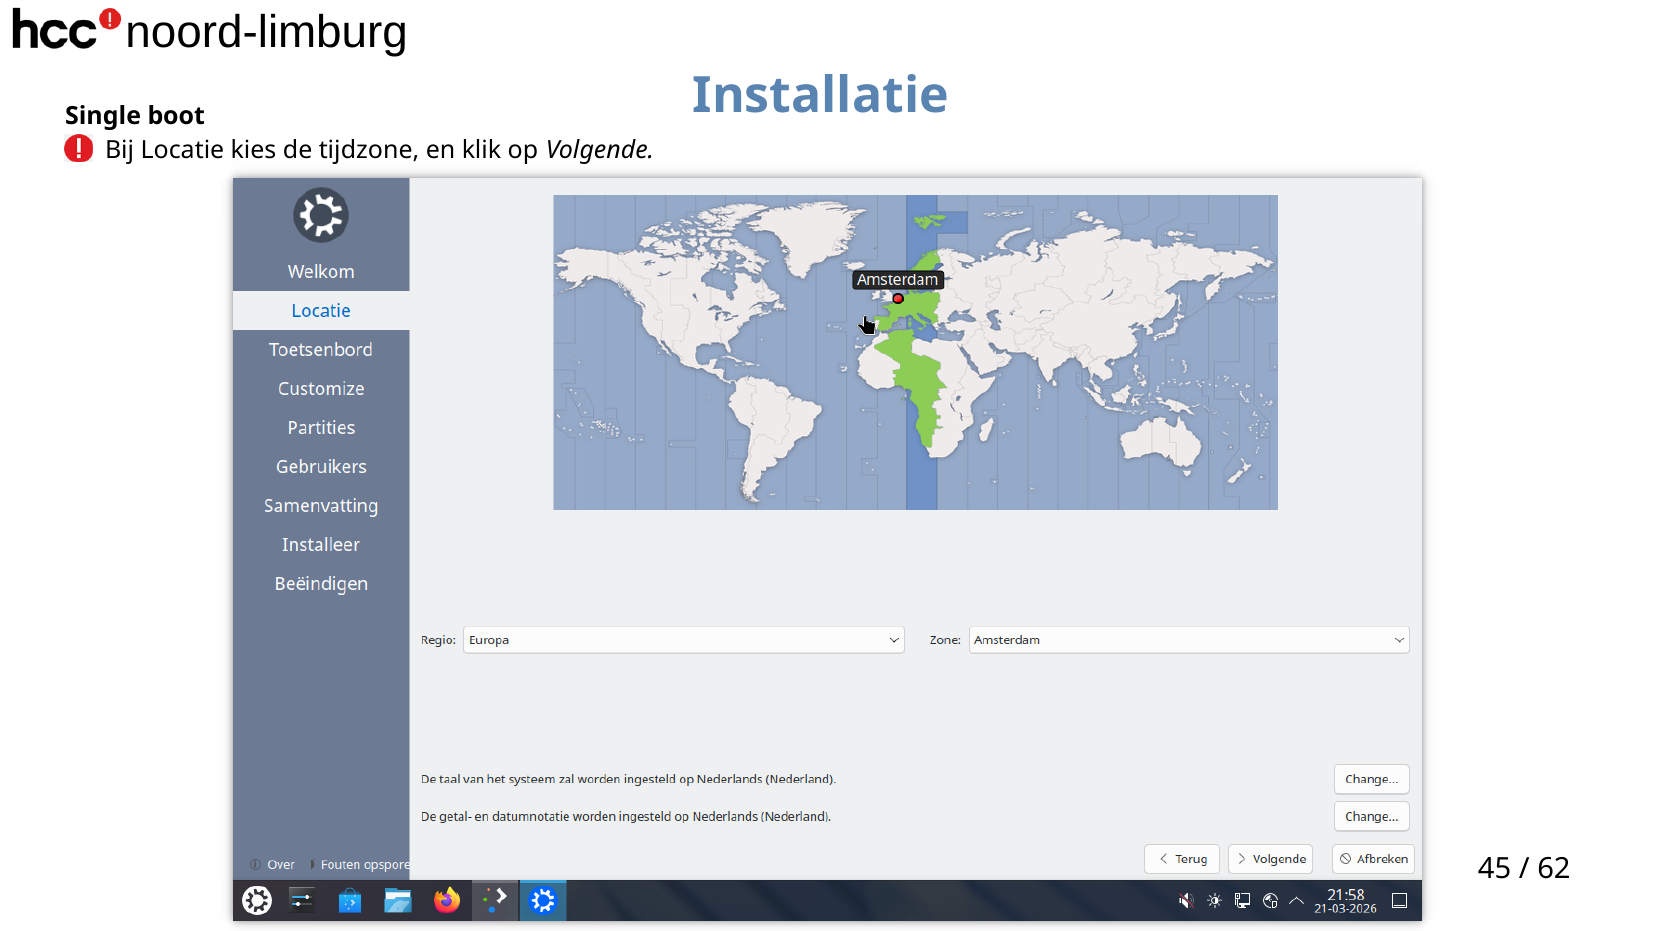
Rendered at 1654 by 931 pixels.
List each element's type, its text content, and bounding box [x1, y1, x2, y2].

title Installatie [118, 59, 1524, 128]
subtitle Single boot Bij Locatie kies de tijdzone, en klik op Volgende. [64, 97, 1613, 166]
picture [214, 159, 1440, 931]
picture [11, 6, 122, 50]
